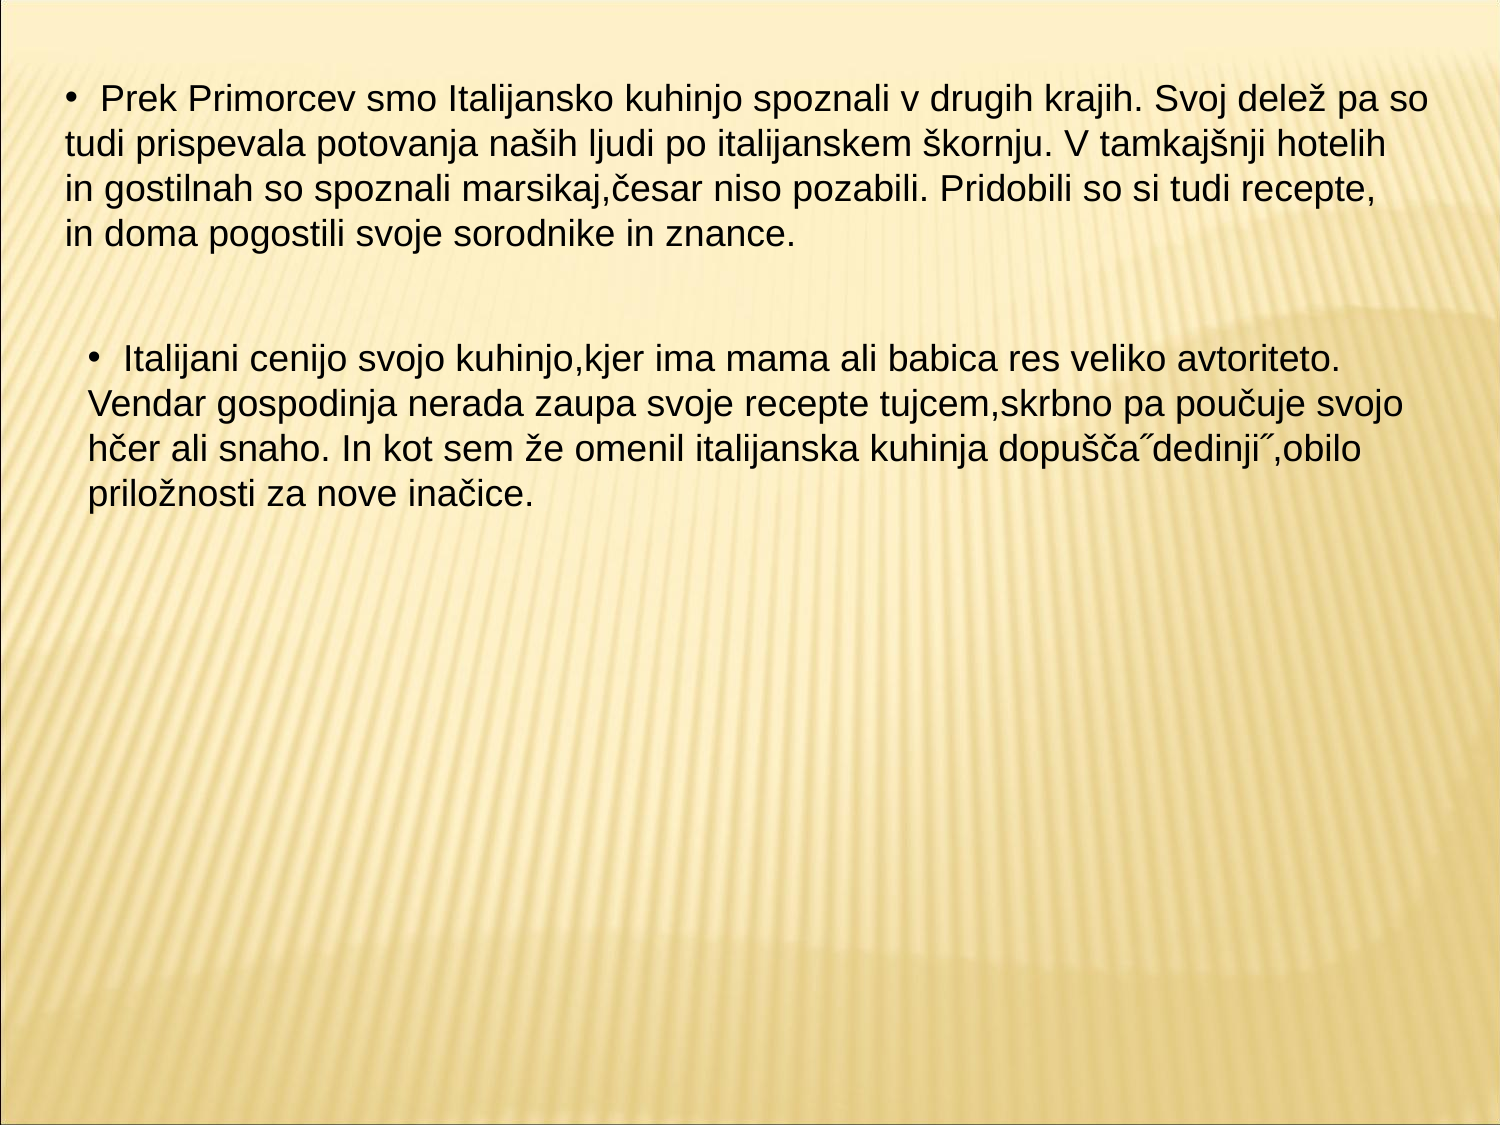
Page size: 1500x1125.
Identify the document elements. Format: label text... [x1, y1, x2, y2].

picture [0, 0, 1500, 1125]
text_box Prek Primorcev smo Italijansko kuhinjo spoznali v drugih krajih. Svoj delež pa so tudi prispevala potovanja naših ljudi po italijanskem škornju. V tamkajšnji hotelih in gostilnah so spoznali marsikaj,česar niso pozabili. Pridobili so si tudi recepte, in doma pogostili svoje sorodnike in znance. [50, 66, 1444, 262]
text_box Italijani cenijo svojo kuhinjo,kjer ima mama ali babica res veliko avtoriteto. Vendar gospodinja nerada zaupa svoje recepte tujcem,skrbno pa poučuje svojo hčer ali snaho. In kot sem že omenil italijanska kuhinja dopušča˝dedinji˝,obilo priložnosti za nove inačice. [72, 326, 1419, 612]
